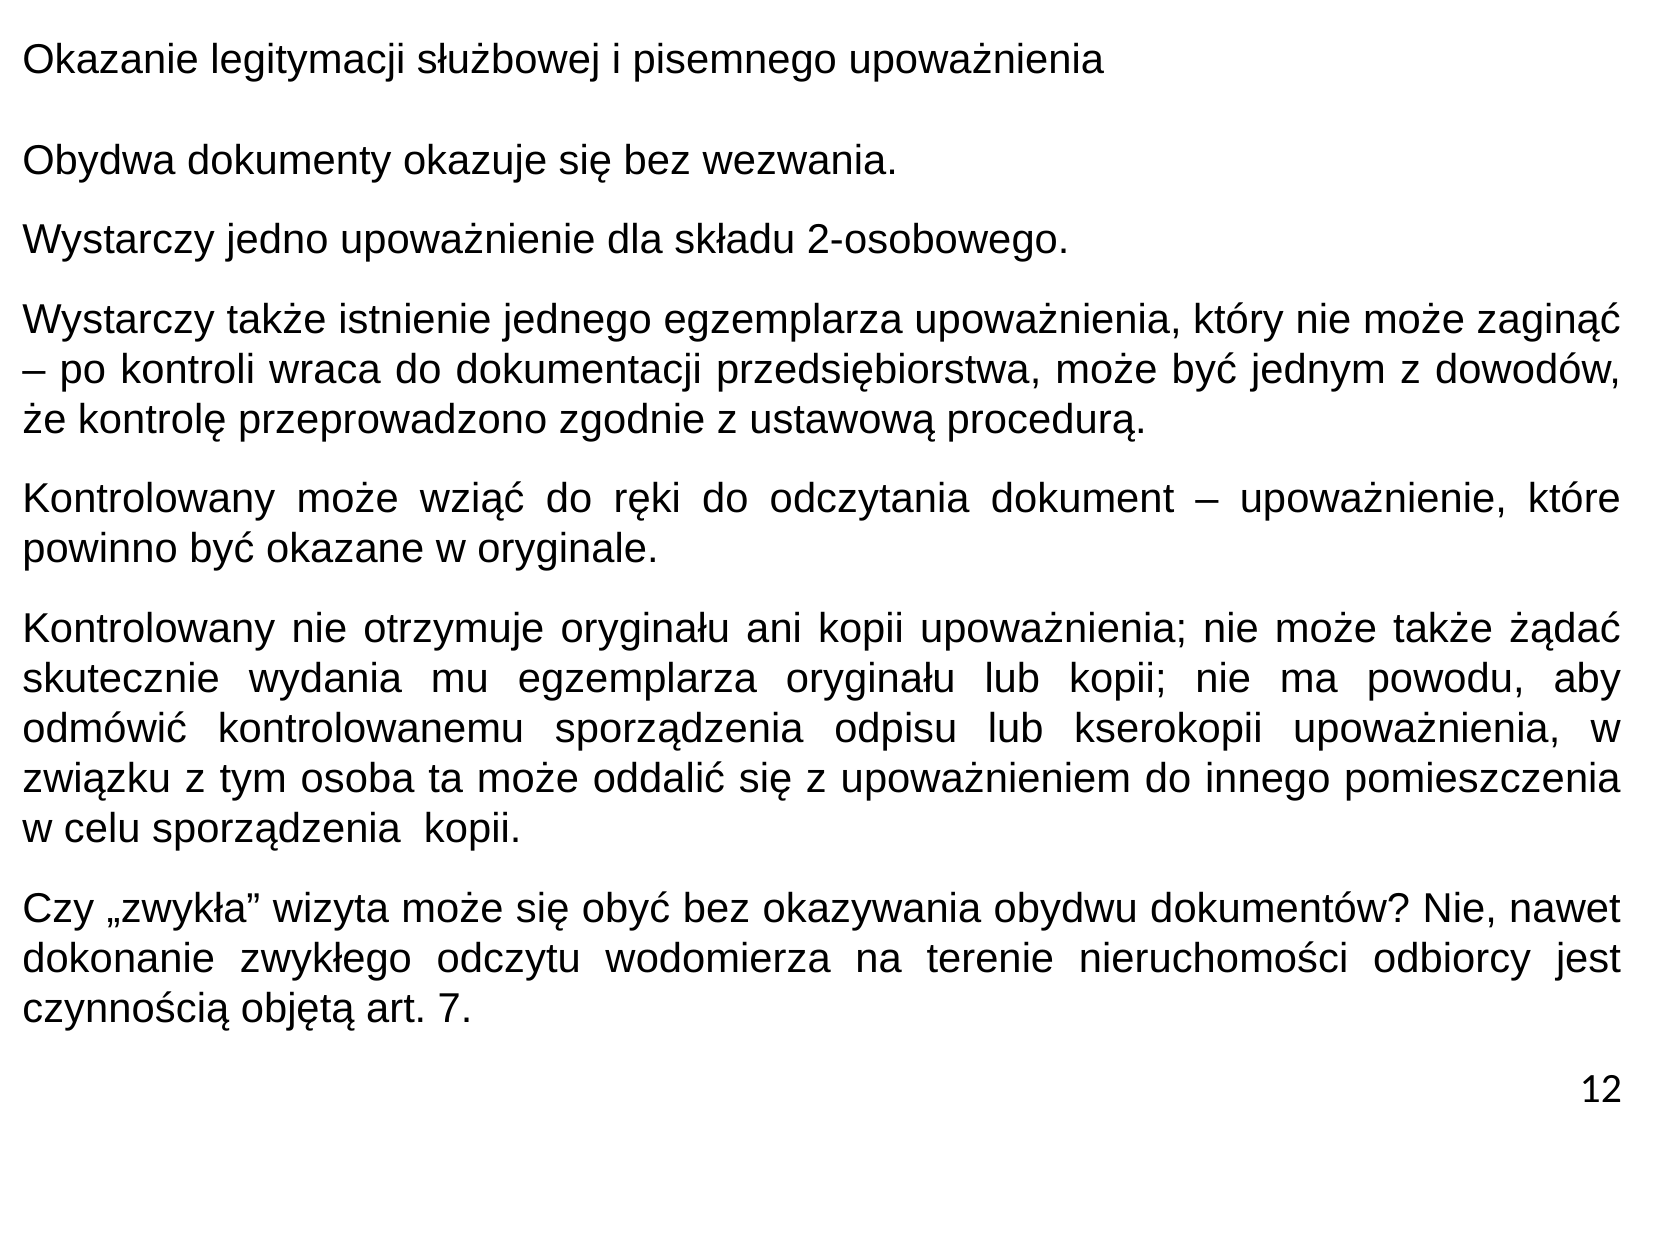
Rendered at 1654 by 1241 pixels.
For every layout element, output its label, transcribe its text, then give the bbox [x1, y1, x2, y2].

list Okazanie legitymacji służbowej i pisemnego upoważnienia Obydwa dokumenty okazuje się bez wezwania. Wystarczy jedno upoważnienie dla składu 2-osobowego. Wystarczy także istnienie jednego egzemplarza upoważnienia, który nie może zaginąć – po kontroli wraca do dokumentacji przedsiębiorstwa, może być jednym z dowodów, że kontrolę przeprowadzono zgodnie z ustawową procedurą. Kontrolowany może wziąć do ręki do odczytania dokument – upoważnienie, które powinno być okazane w oryginale. Kontrolowany nie otrzymuje oryginału ani kopii upoważnienia; nie może także żądać skutecznie wydania mu egzemplarza oryginału lub kopii; nie ma powodu, aby odmówić kontrolowanemu sporządzenia odpisu lub kserokopii upoważnienia, w związku z tym osoba ta może oddalić się z upoważnieniem do innego pomieszczenia w celu sporządzenia kopii. Czy „zwykła” wizyta może się obyć bez okazywania obydwu dokumentów? Nie, nawet dokonanie zwykłego odczytu wodomierza na terenie nieruchomości odbiorcy jest czynnością objętą art. 7. 12 [22, 32, 1623, 1226]
